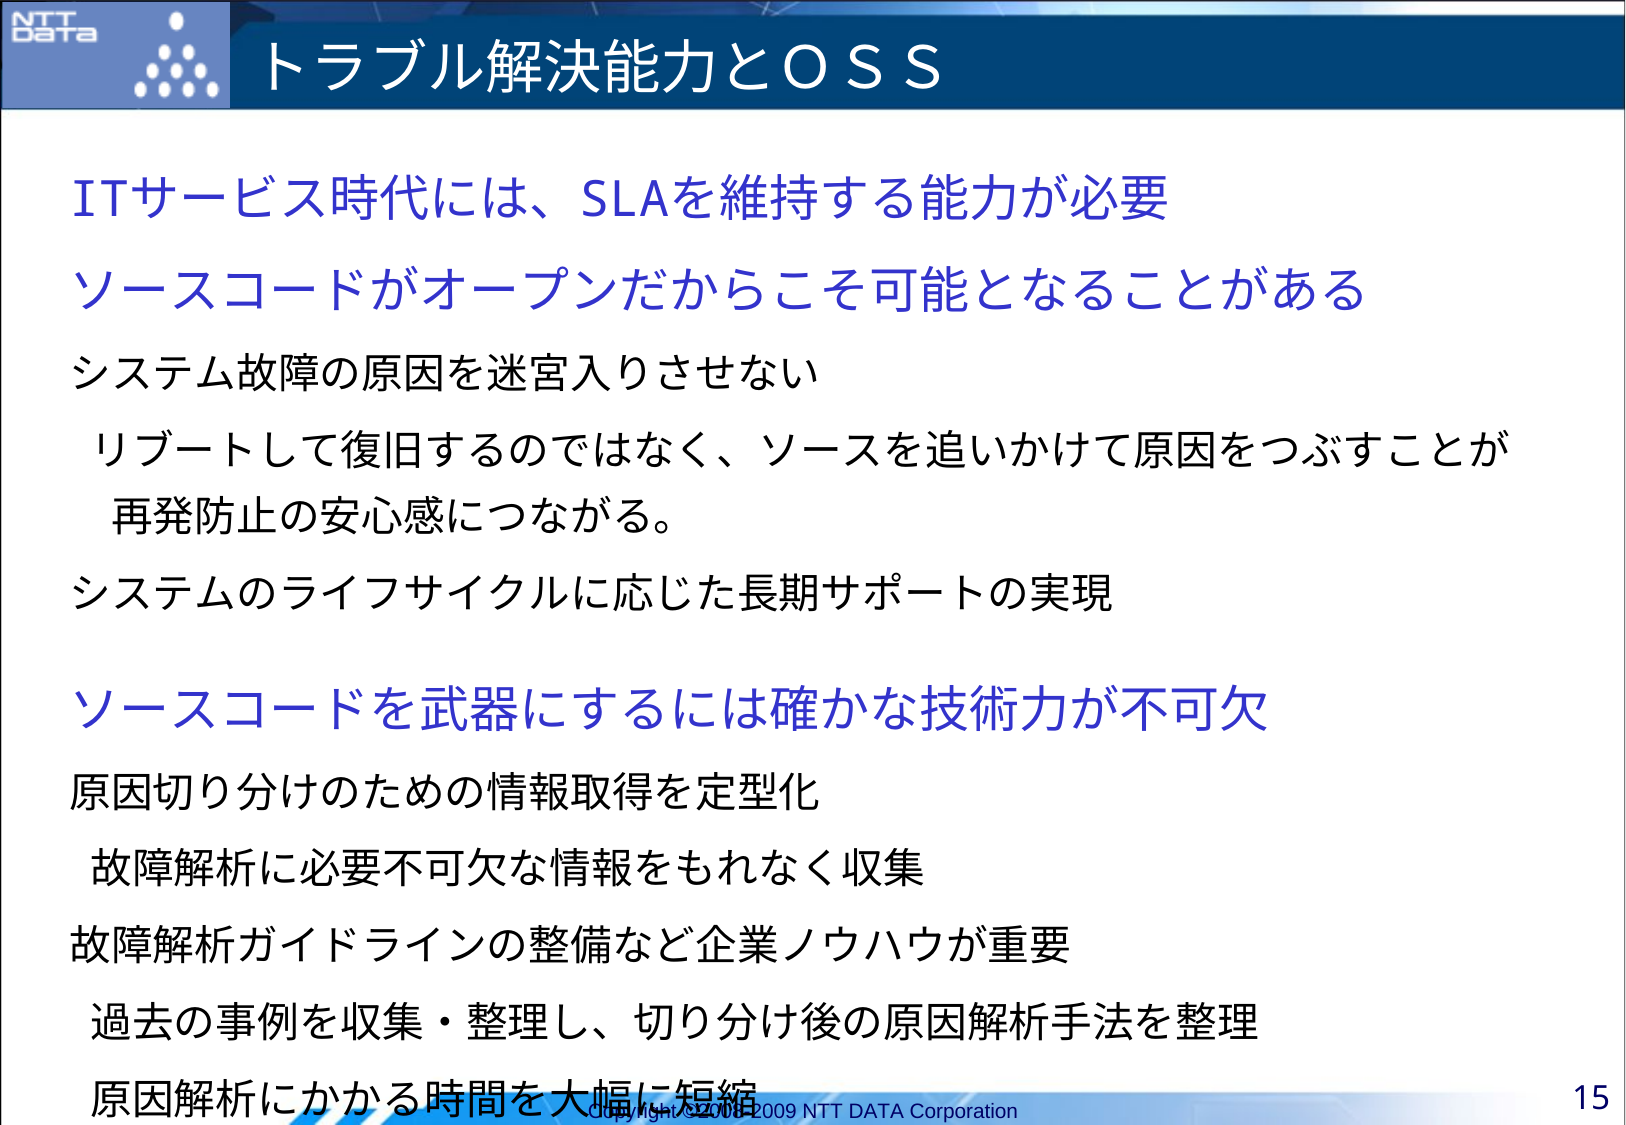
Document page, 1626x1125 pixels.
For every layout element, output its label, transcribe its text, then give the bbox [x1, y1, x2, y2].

list ITサービス時代には、SLAを維持する能力が必要 ソースコードがオープンだからこそ可能となることがある システム故障の原因を迷宮入りさせない リブートして復旧するのではなく、ソースを追いかけて原因をつぶすことが 再発防止の安心感につながる。 システムのライフサイクルに応じた長期サポートの実現 ソースコードを武器にするには確かな技術力が不可欠 原因切り分けのための情報取得を定型化 故障解析に必要不可欠な情報をもれなく収集 故障解析ガイドラインの整備など企業ノウハウが重要 過去の事例を収集・整理し、切り分け後の原因解析手法を整理 原因解析にかかる時間を大幅に短縮 [54, 143, 1577, 1059]
title トラブル解決能力とＯＳＳ [246, 22, 1625, 105]
picture [0, 0, 1626, 1125]
